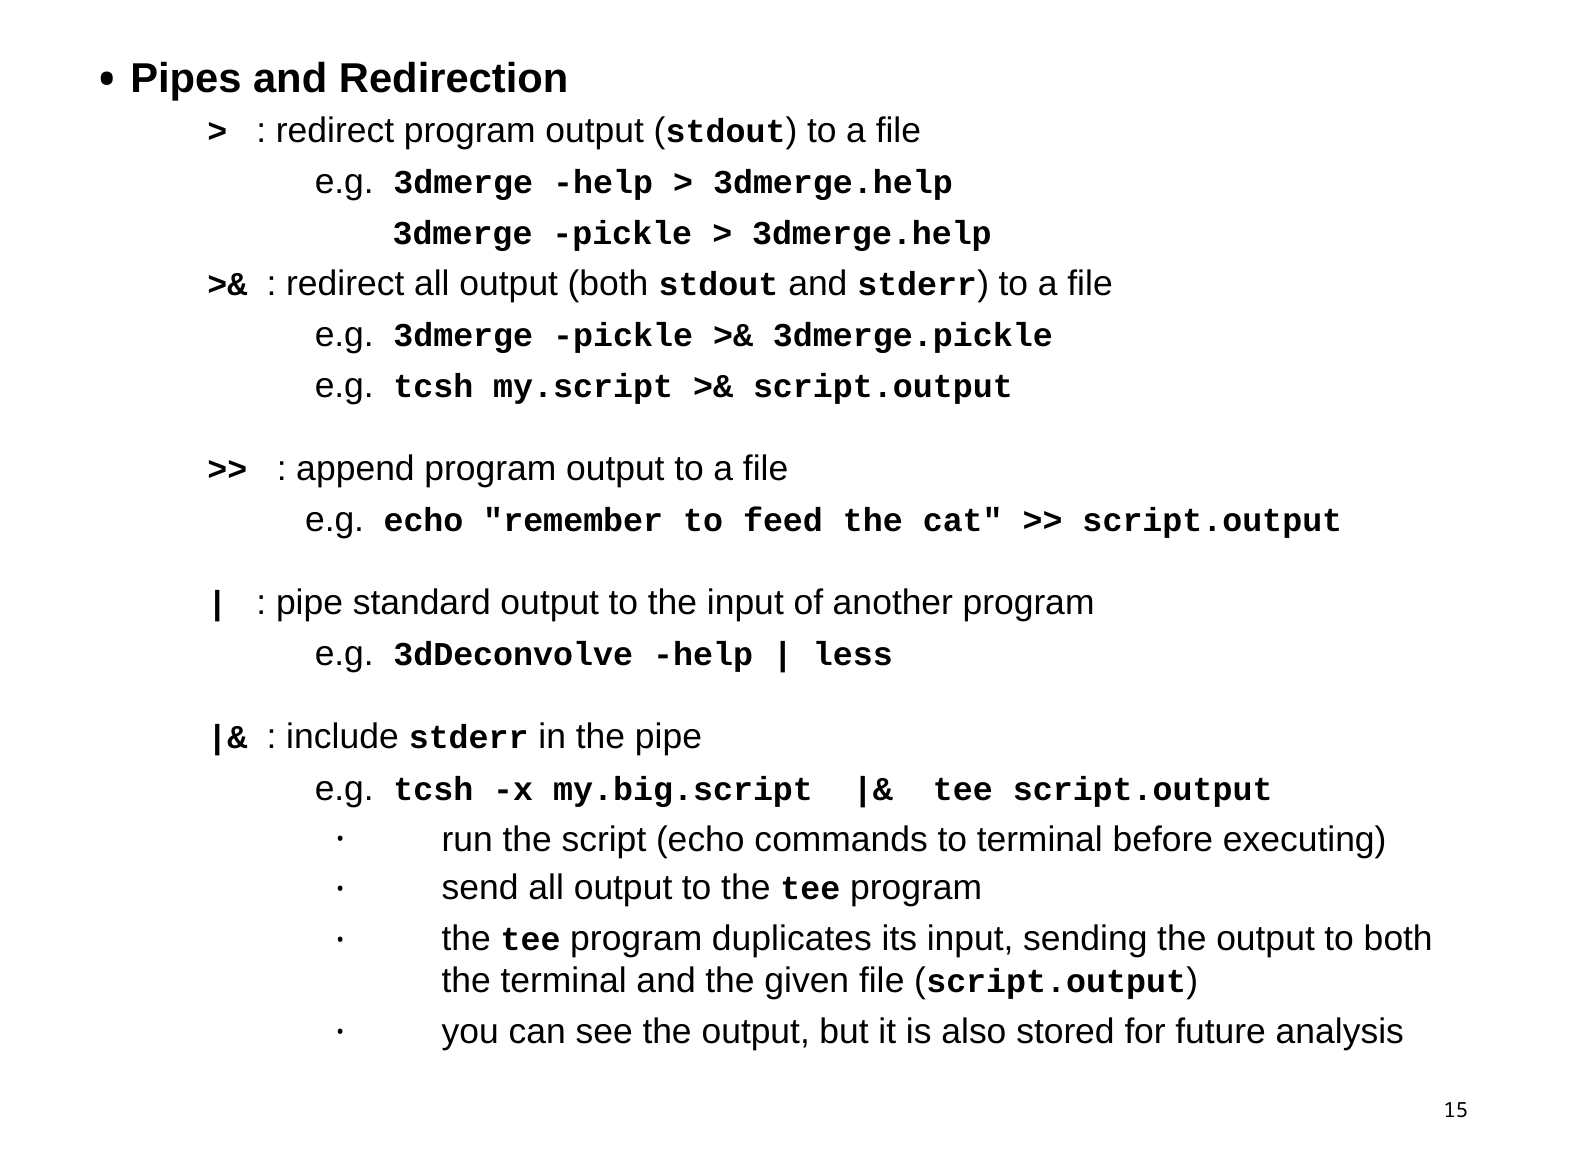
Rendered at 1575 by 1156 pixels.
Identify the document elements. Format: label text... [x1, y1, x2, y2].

list Pipes and Redirection > : redirect program output (stdout) to a file e.g. 3dmerge -help > 3dmerge.help 3dmerge -pickle > 3dmerge.help >& : redirect all output (both stdout and stderr) to a file e.g. 3dmerge -pickle >& 3dmerge.pickle e.g. tcsh my.script >& script.output >> : append program output to a file e.g. echo "remember to feed the cat" >> script.output | : pipe standard output to the input of another program e.g. 3dDeconvolve -help | less |& : include stderr in the pipe e.g. tcsh -x my.big.script |& tee script.output run the script (echo commands to terminal before executing) send all output to the tee program the tee program duplicates its input, sending the output to both the terminal and the given file (script.output) you can see the output, but it is also stored for future analysis [75, 37, 1501, 1120]
